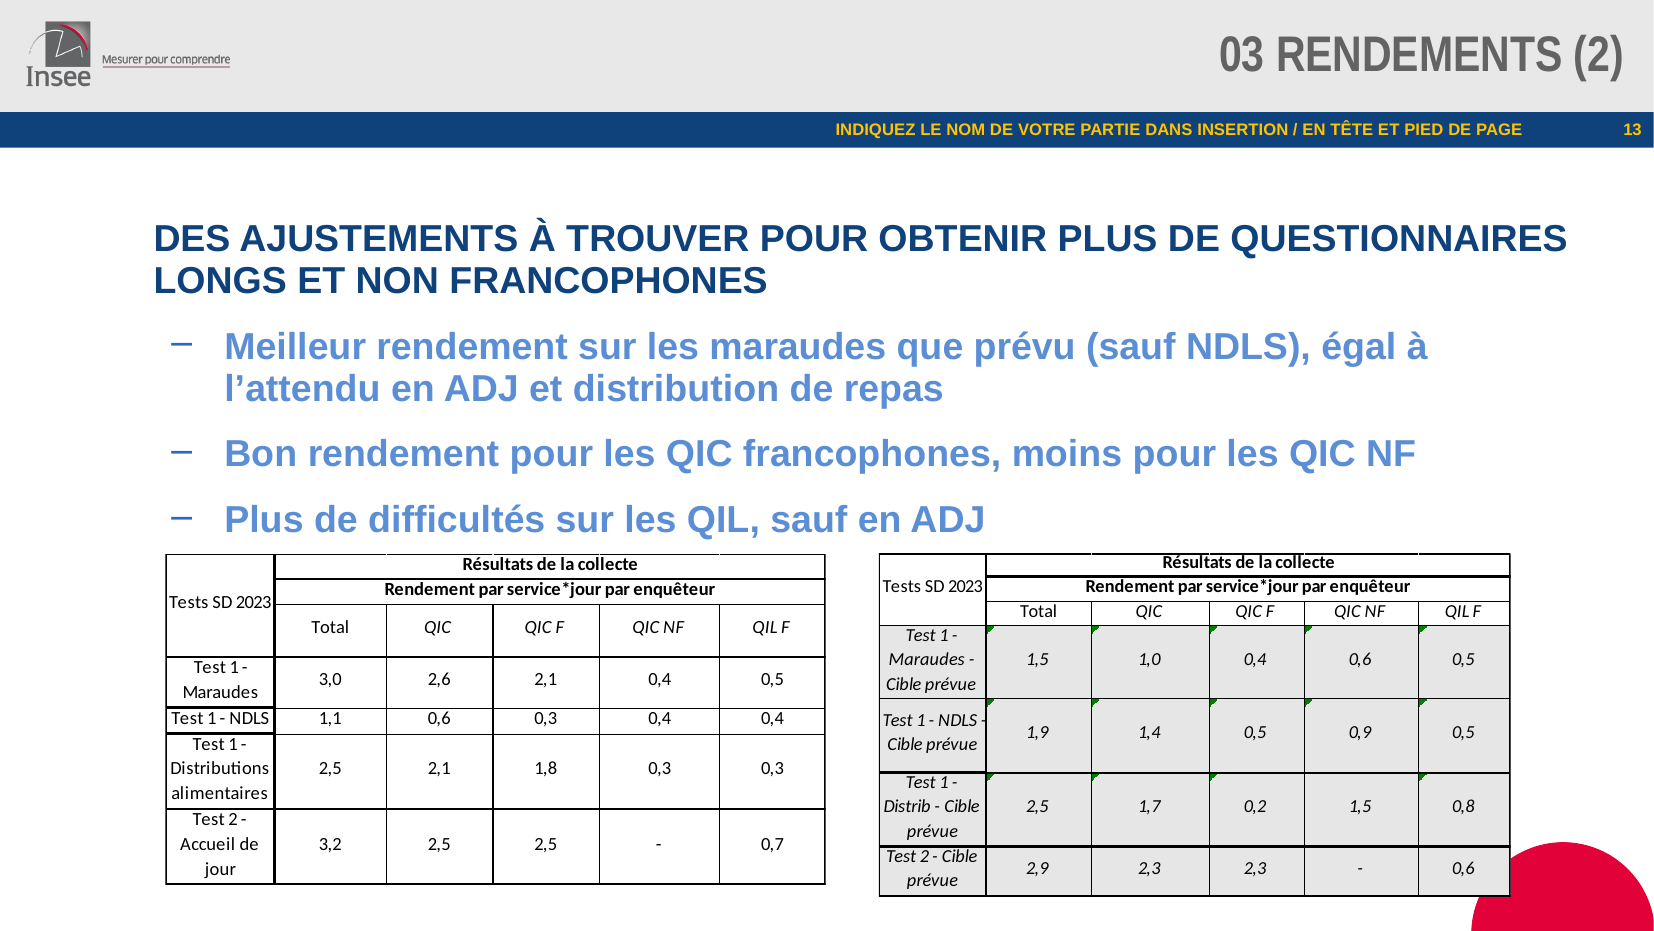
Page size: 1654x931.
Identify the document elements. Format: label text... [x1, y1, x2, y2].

picture [165, 554, 827, 886]
picture [23, 0, 230, 89]
picture [878, 553, 1654, 931]
list Des AJUSTEMENTS à trouver pour obtenir plus de questionnaires longs et non francophones Meilleur rendement sur les maraudes que prévu (sauf NDLS), égal à l’attendu en ADJ et distribution de repas Bon rendement pour les QIC francophones, moins pour les QIC NF Plus de difficultés sur les QIL, sauf en ADJ [82, 217, 1571, 861]
title 03 REndements (2) [265, 0, 1625, 107]
